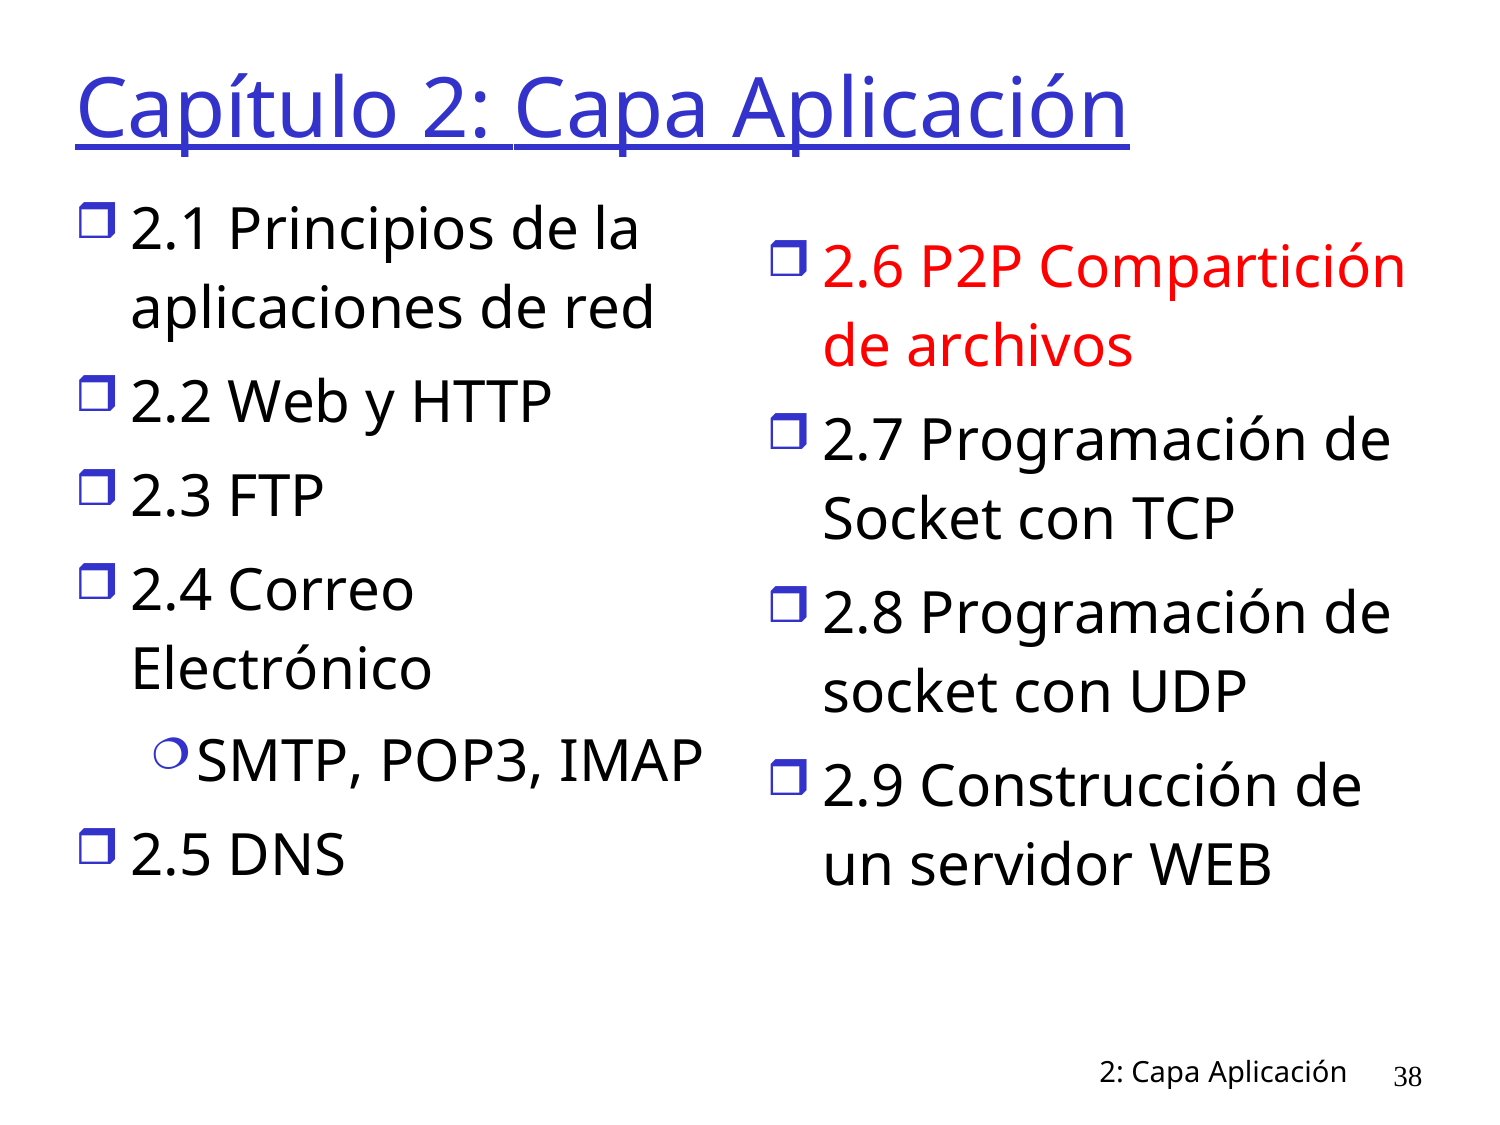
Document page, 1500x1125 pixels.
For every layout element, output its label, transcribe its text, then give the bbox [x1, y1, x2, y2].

title Capítulo 2: Capa Aplicación [75, 23, 1426, 188]
list 2.1 Principios de la aplicaciones de red 2.2 Web y HTTP 2.3 FTP 2.4 Correo Electrónico SMTP, POP3, IMAP 2.5 DNS [75, 187, 734, 1021]
list 2.6 P2P Compartición de archivos 2.7 Programación de Socket con TCP 2.8 Programación de socket con UDP 2.9 Construcción de un servidor WEB [766, 224, 1426, 968]
